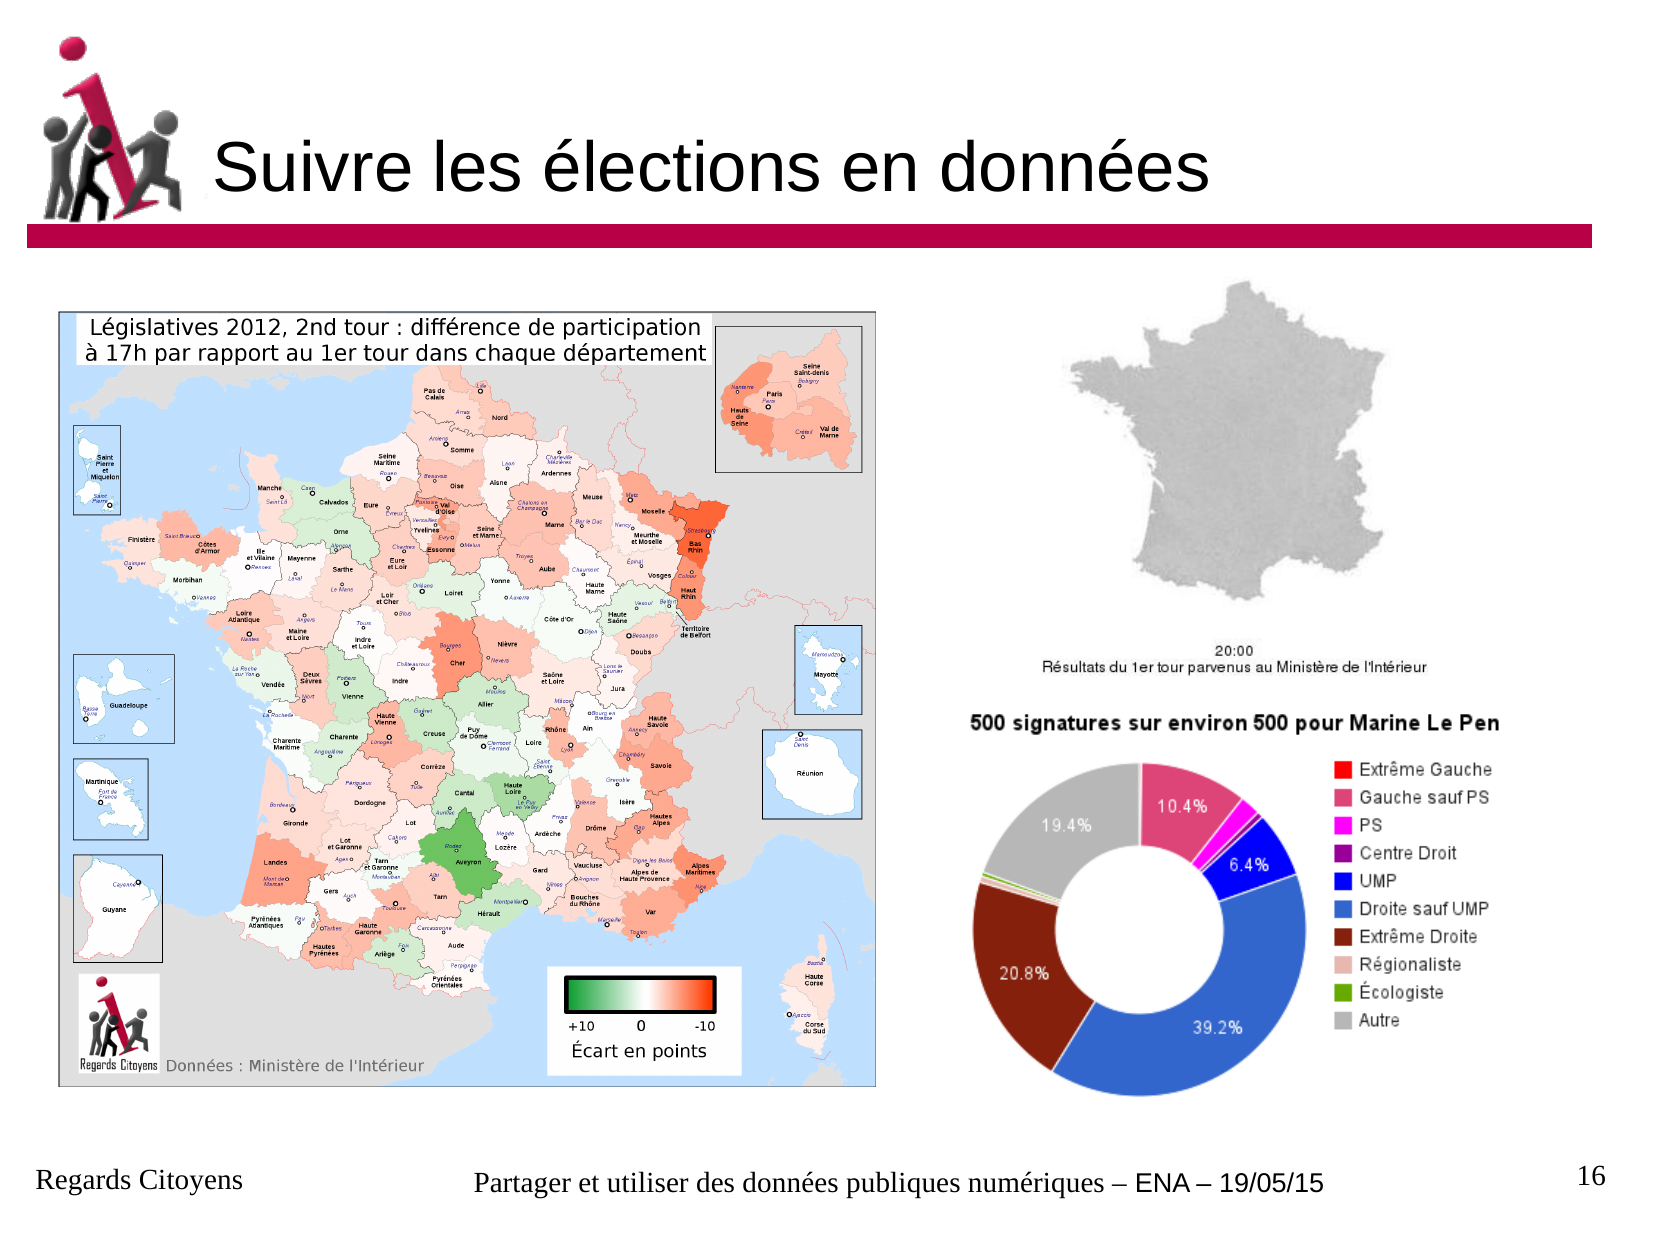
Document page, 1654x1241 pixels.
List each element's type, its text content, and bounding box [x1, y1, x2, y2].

picture [933, 691, 1534, 1123]
picture [1041, 267, 1428, 676]
picture [58, 311, 876, 1087]
picture [27, 31, 208, 224]
title Suivre les élections en données [212, 70, 1648, 264]
